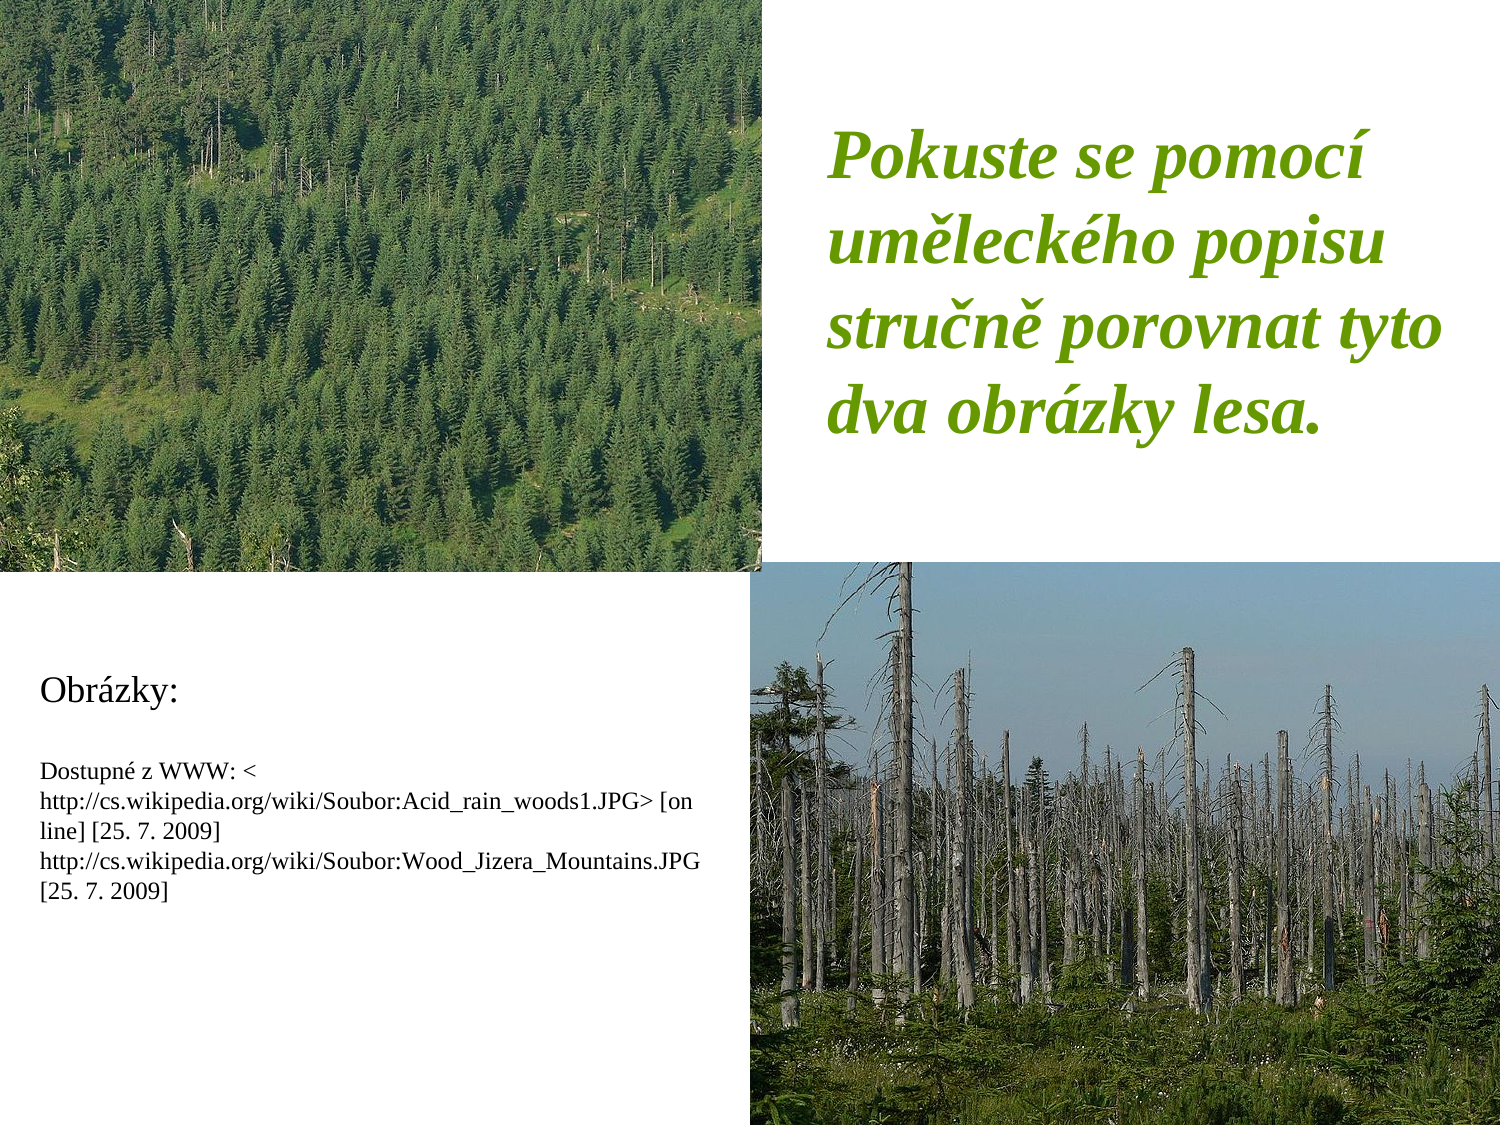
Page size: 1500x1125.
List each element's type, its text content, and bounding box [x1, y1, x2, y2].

text_box Pokuste se pomocí uměleckého popisu stručně porovnat tyto dva obrázky lesa. [812, 99, 1475, 456]
picture [0, 0, 1500, 1125]
text_box Obrázky: Dostupné z WWW: < http://cs.wikipedia.org/wiki/Soubor:Acid_rain_woods1.JPG> [on line] [25. 7. 2009] http://cs.wikipedia.org/wiki/Soubor:Wood_Jizera_Mountains.JPG [25. 7. 2009] [24, 657, 726, 913]
